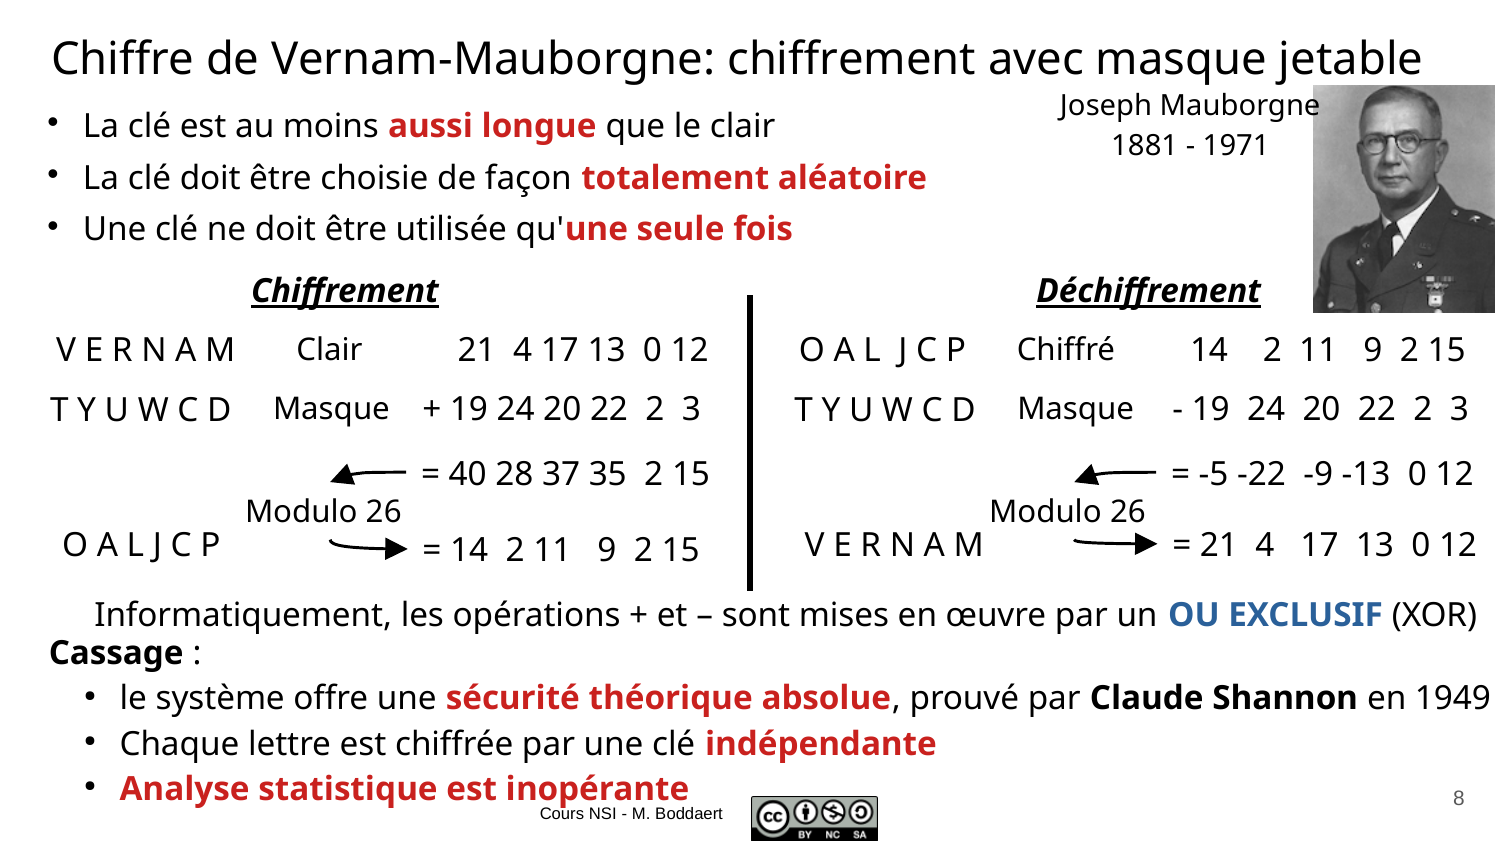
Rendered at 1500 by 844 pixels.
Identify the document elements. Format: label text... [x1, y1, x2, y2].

text_box Modulo 26 [230, 482, 430, 534]
text_box V E R N A M [789, 513, 987, 568]
text_box O A L J C P [783, 318, 982, 373]
text_box = 40 28 37 35 2 15 [406, 442, 747, 496]
text_box La clé est au moins aussi longue que le clair La clé doit être choisie de façon totalement aléatoire Une clé ne doit être utilisée qu'une seule fois [32, 96, 1313, 296]
title Chiffre de Vernam-Mauborgne: chiffrement avec masque jetable [51, 13, 1449, 96]
text_box T Y U W C D [779, 378, 986, 432]
text_box V E R N A M [41, 318, 248, 373]
text_box = 14 2 11 9 2 15 [407, 518, 747, 573]
text_box Chiffré [1002, 319, 1129, 371]
text_box = 21 4 17 13 0 12 [1157, 513, 1500, 573]
text_box = -5 -22 -9 -13 0 12 [1156, 442, 1500, 496]
text_box Masque [1002, 378, 1163, 430]
text_box O A L J C P [47, 513, 236, 568]
text_box Modulo 26 [974, 482, 1175, 534]
text_box + 19 24 20 22 2 3 [407, 377, 710, 431]
text_box 21 4 17 13 0 12 [442, 318, 718, 373]
text_box 14 2 11 9 2 15 [1175, 318, 1500, 372]
text_box Cassage : le système offre une sécurité théorique absolue, prouvé par Claude Shannon en 1949 Chaque lettre est chiffrée par une clé indépendante Analyse statistique est inopérante [33, 621, 1438, 798]
text_box Masque [258, 378, 419, 430]
text_box Clair [281, 319, 378, 371]
text_box Informatiquement, les opérations + et – sont mises en œuvre par un OU EXCLUSIF (XOR) [79, 583, 1433, 638]
picture [1313, 85, 1495, 313]
text_box T Y U W C D [35, 378, 242, 432]
text_box Joseph Mauborgne 1881 - 1971 [1045, 82, 1316, 166]
slide_number <numéro> [1389, 764, 1480, 830]
text_box Déchiffrement [1021, 259, 1275, 314]
text_box Chiffrement [236, 259, 454, 314]
text_box - 19 24 20 22 2 3 [1157, 377, 1500, 431]
picture [751, 798, 878, 841]
